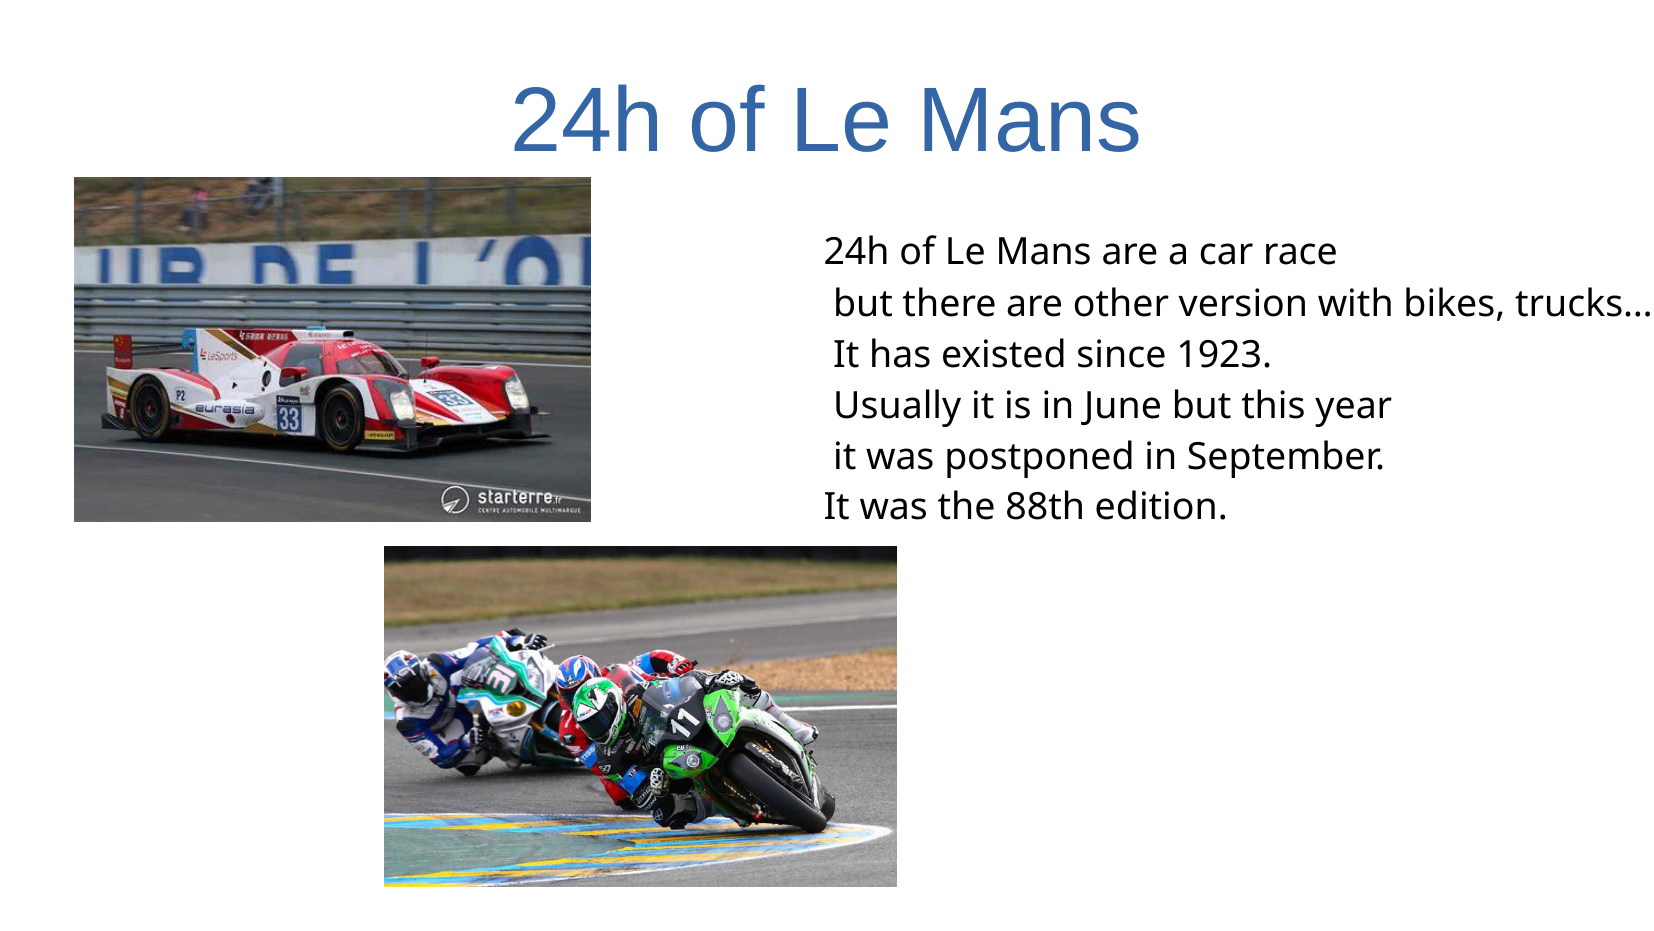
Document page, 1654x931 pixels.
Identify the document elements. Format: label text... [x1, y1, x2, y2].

picture [74, 177, 591, 522]
picture [384, 546, 897, 888]
text_box 24h of Le Mans are a car race but there are other version with bikes, trucks… It has existed since 1923. Usually it is in June but this year it was postponed in September. It was the 88th edition. [808, 217, 1654, 550]
title 24h of Le Mans [82, 37, 1571, 193]
